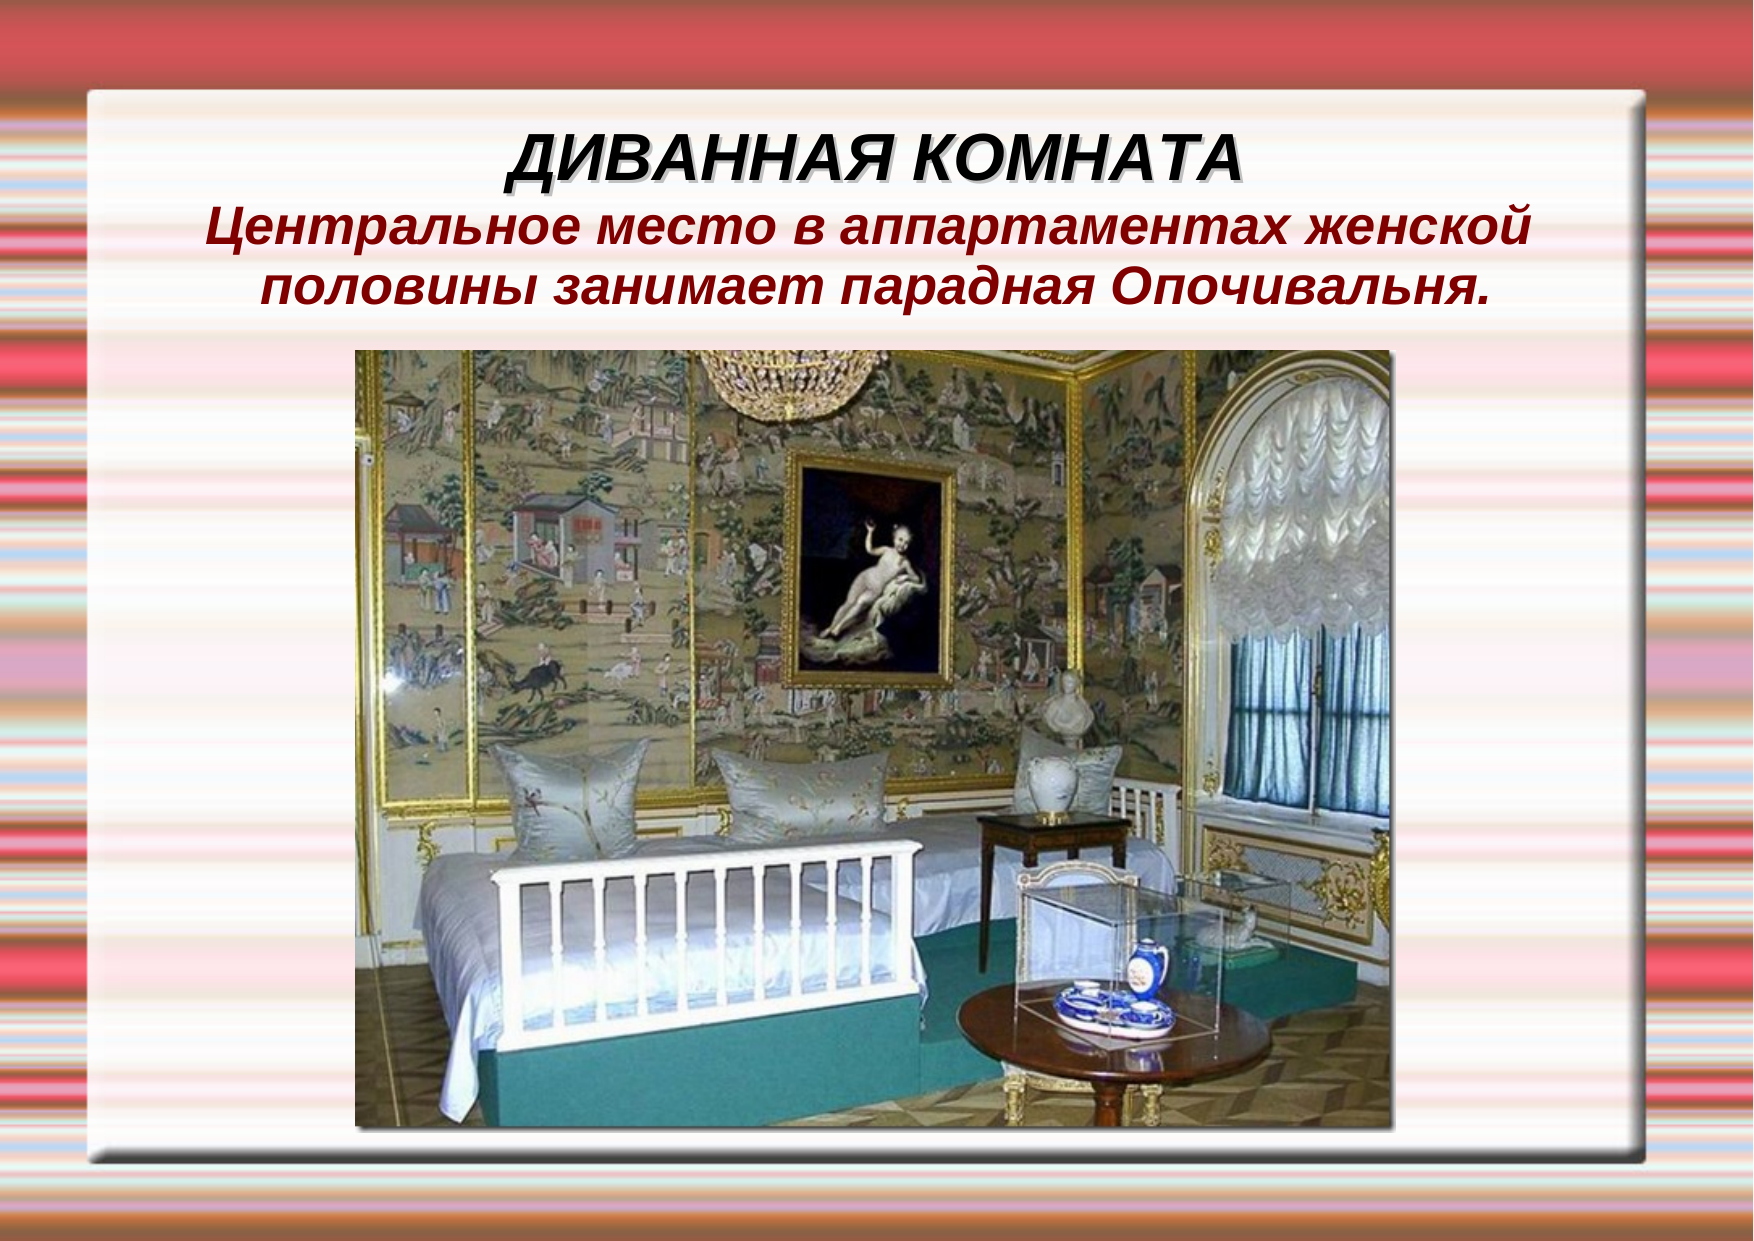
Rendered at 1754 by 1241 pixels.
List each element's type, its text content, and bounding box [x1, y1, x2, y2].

picture [0, 0, 1754, 1241]
title ДИВАННАЯ КОМНАТА Центральное место в аппартаментах женской половины занимает парадная Опочивальня. [128, 114, 1627, 322]
